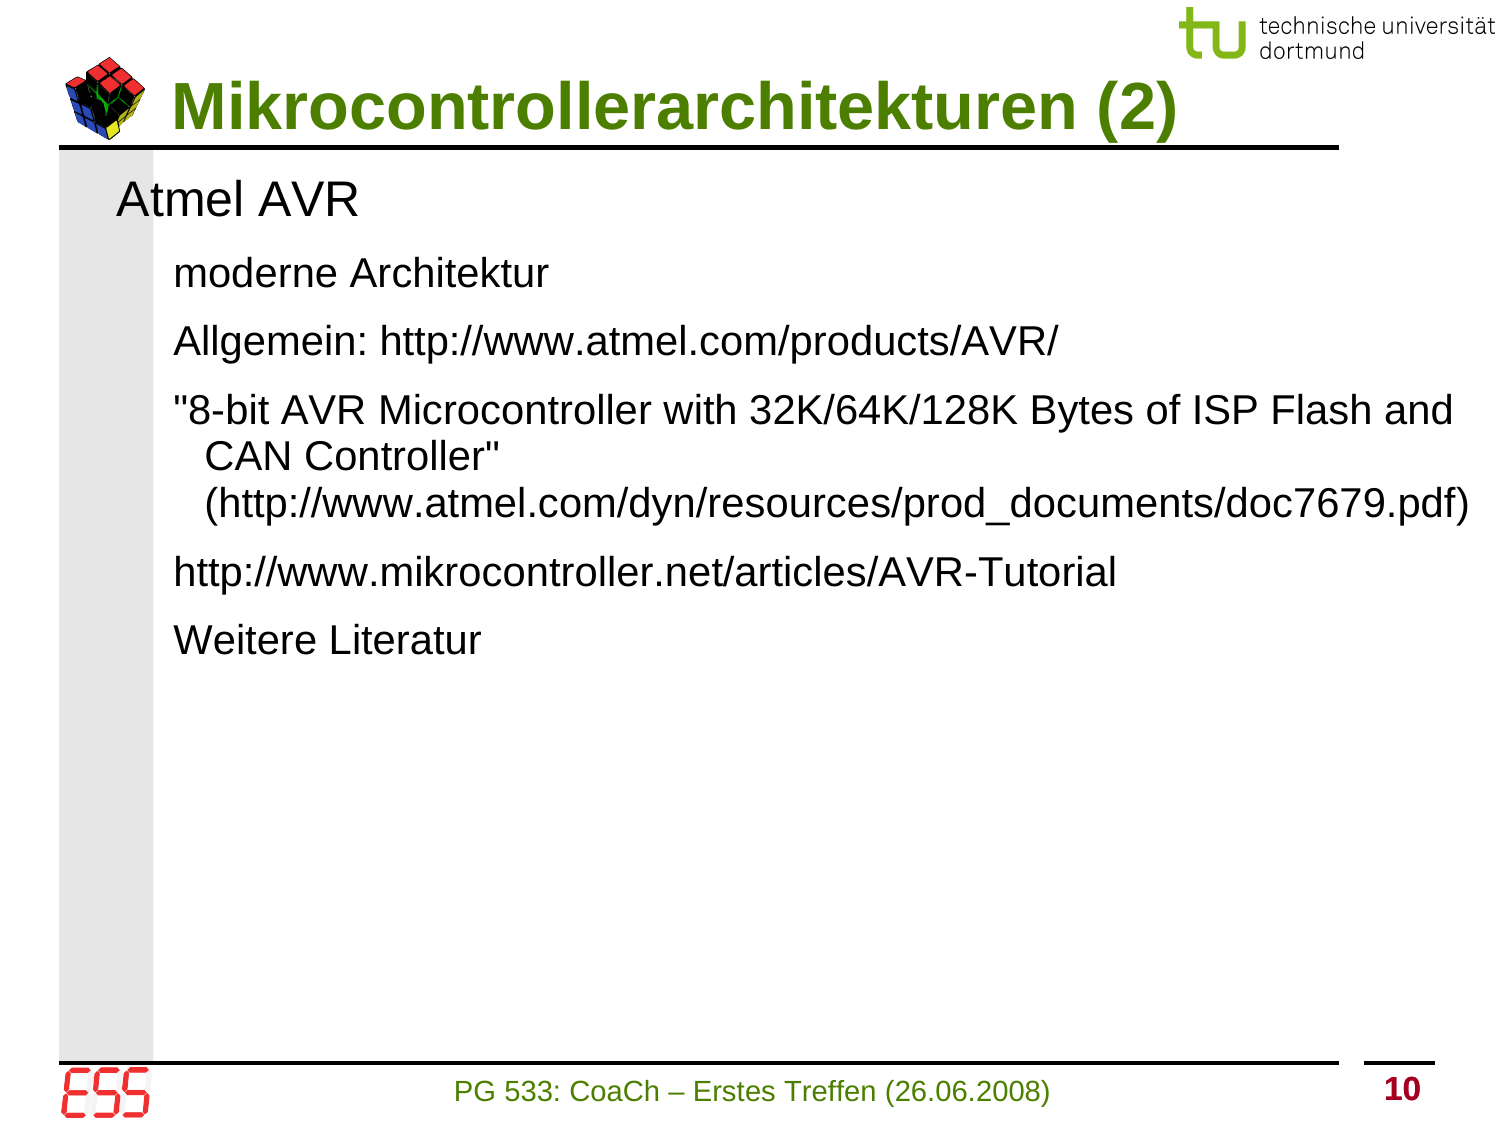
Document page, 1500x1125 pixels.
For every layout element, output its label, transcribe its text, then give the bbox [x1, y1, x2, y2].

picture [61, 1067, 152, 1118]
list Atmel AVR moderne Architektur Allgemein: http://www.atmel.com/products/AVR/ "8-bit AVR Microcontroller with 32K/64K/128K Bytes of ISP Flash and CAN Controller" (http://www.atmel.com/dyn/resources/prod_documents/doc7679.pdf) http://www.mikrocontroller.net/articles/AVR-Tutorial Weitere Literatur [116, 171, 1474, 664]
picture [1179, 7, 1495, 59]
title Mikrocontrollerarchitekturen (2) [171, 49, 1410, 159]
picture [65, 57, 145, 140]
